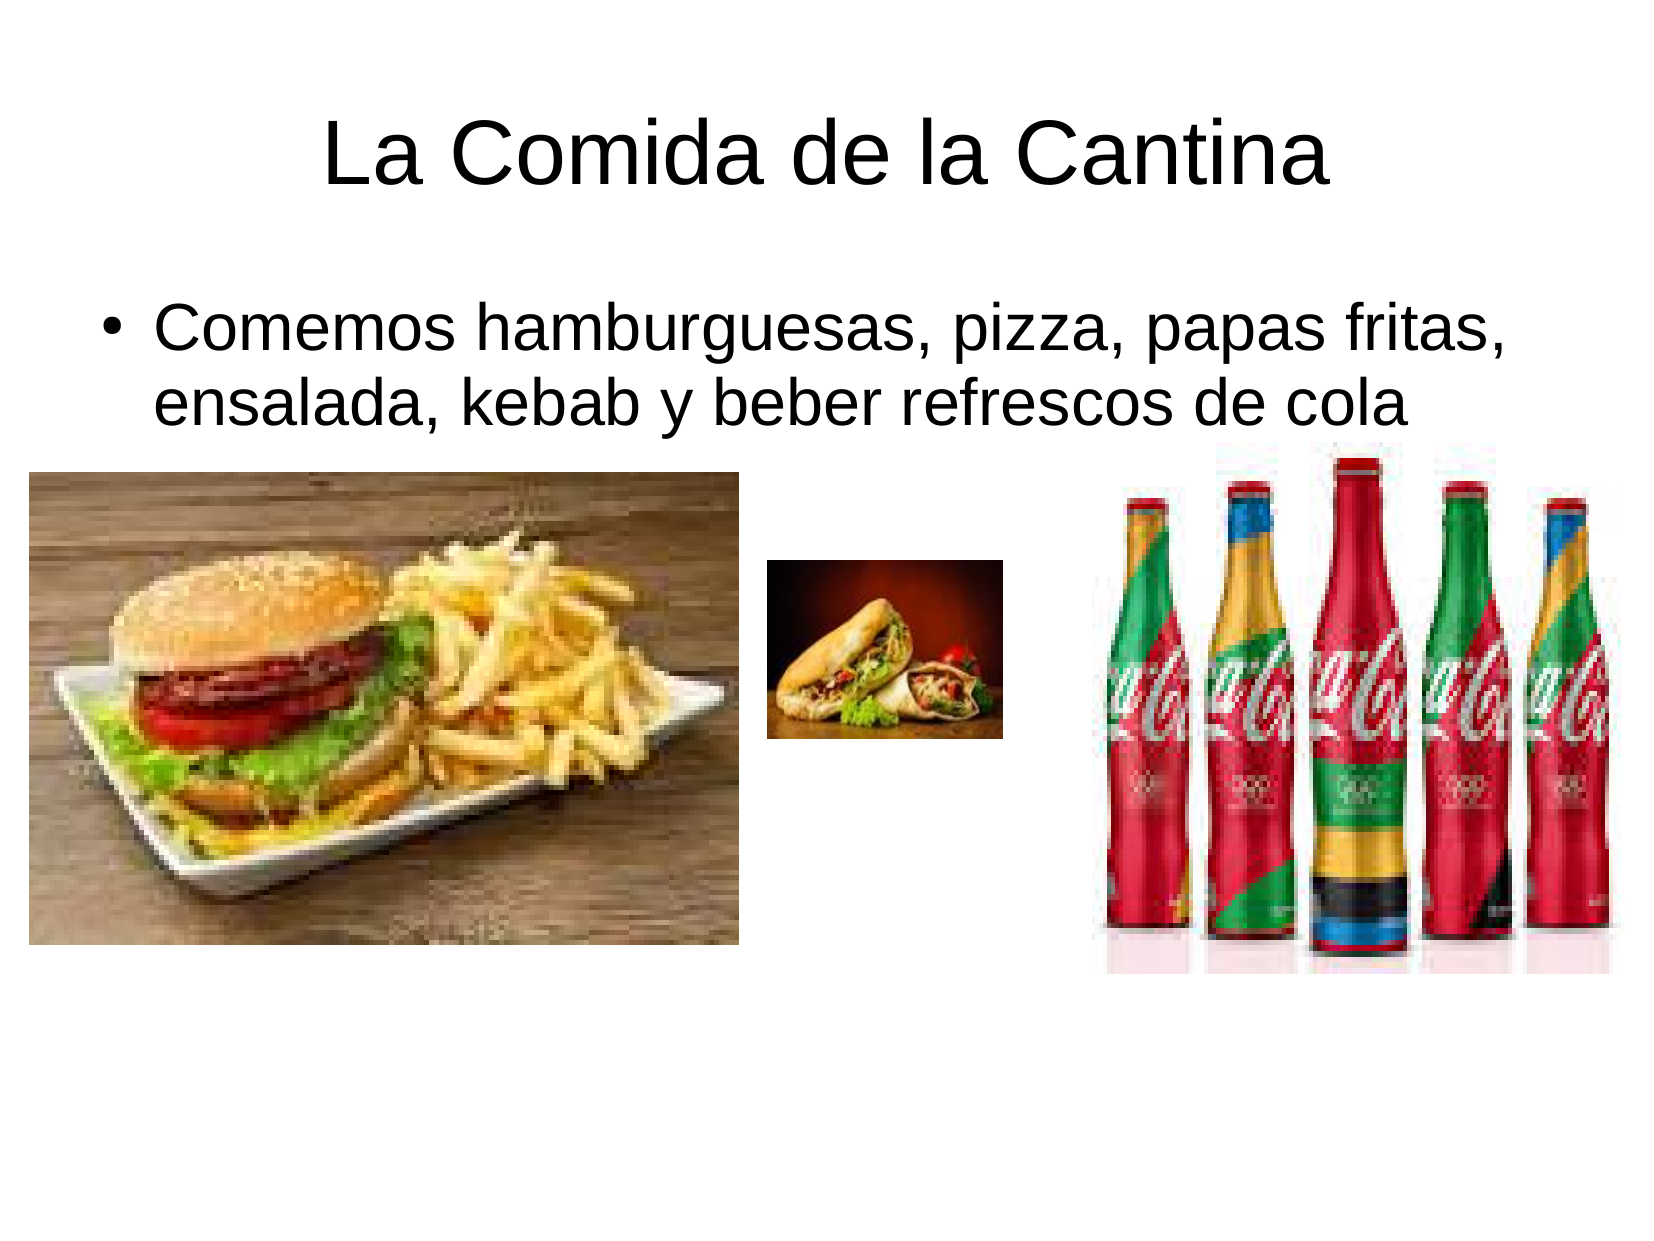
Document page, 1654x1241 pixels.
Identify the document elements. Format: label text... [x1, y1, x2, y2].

title La Comida de la Cantina [82, 49, 1571, 257]
picture [1092, 442, 1625, 974]
picture [767, 560, 1003, 739]
picture [29, 472, 739, 945]
list Comemos hamburguesas, pizza, papas fritas, ensalada, kebab y beber refrescos de cola [82, 290, 1571, 1109]
